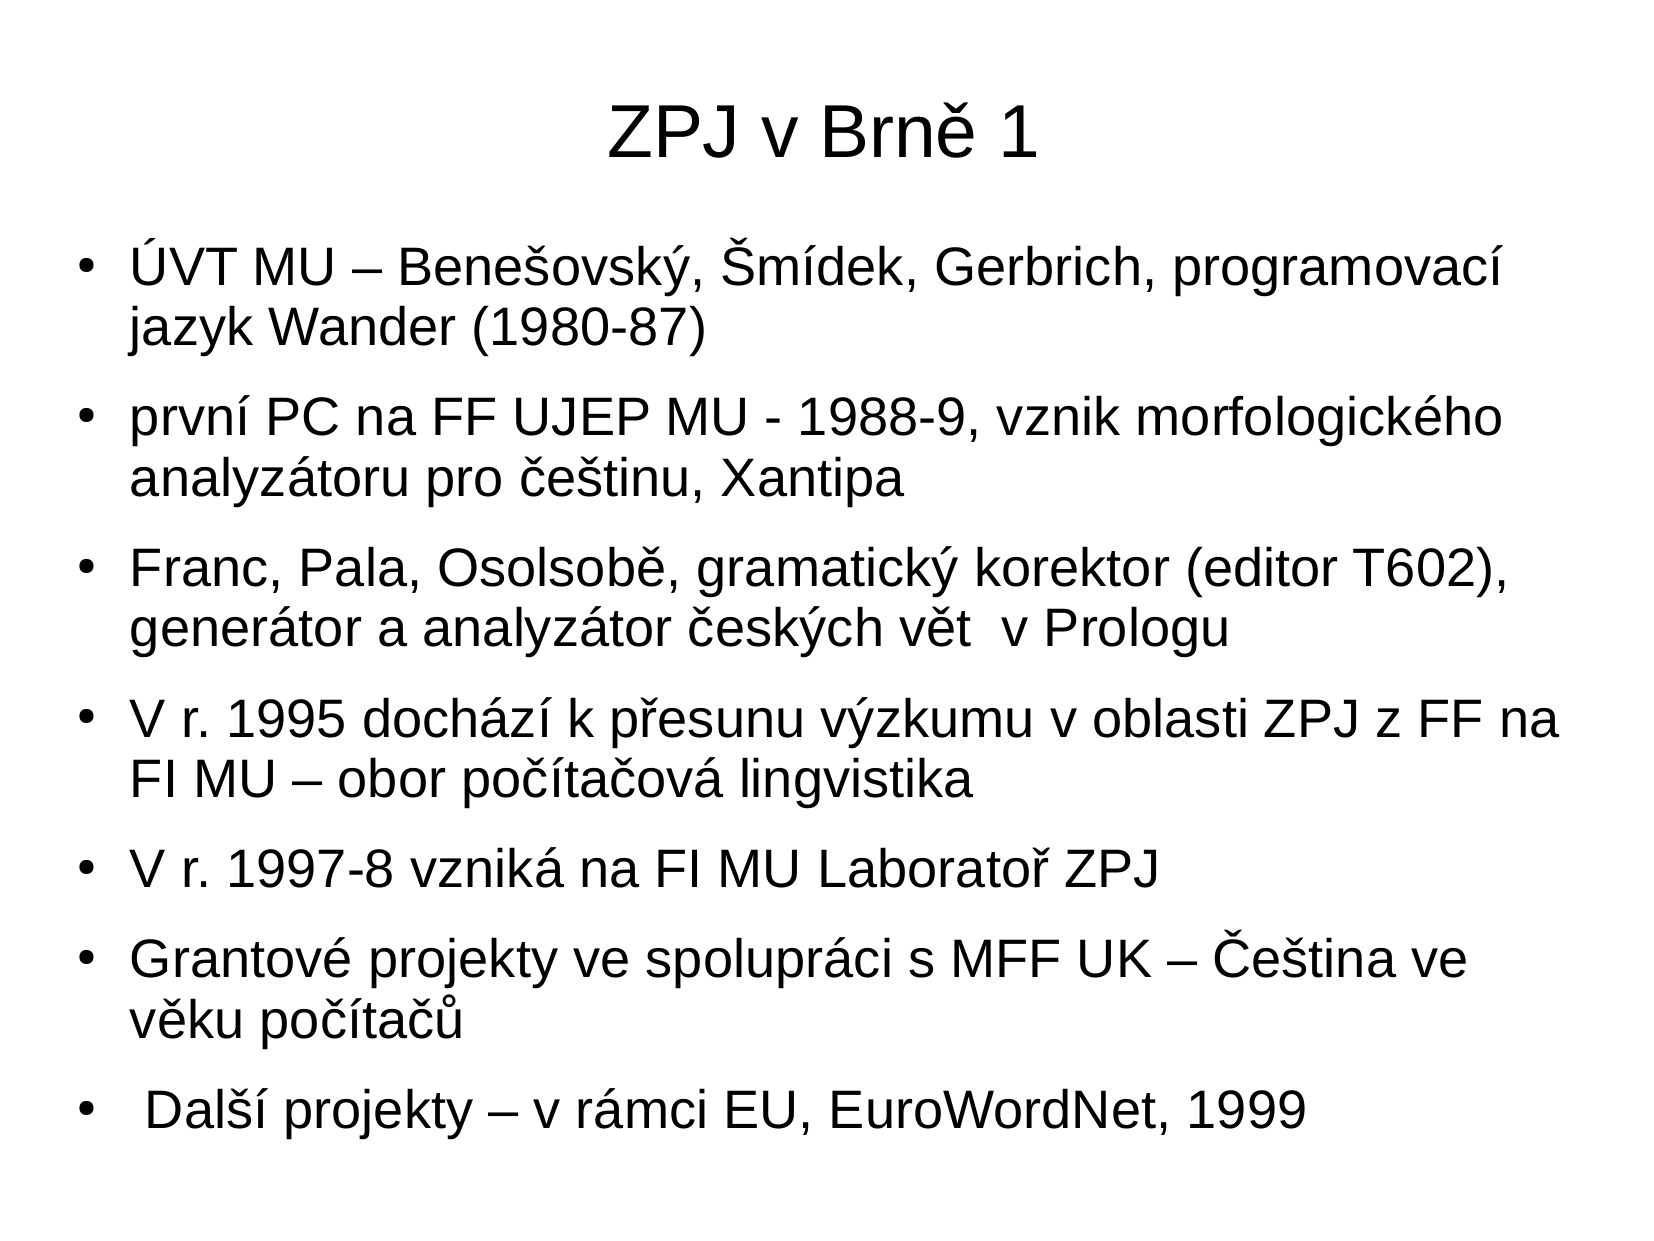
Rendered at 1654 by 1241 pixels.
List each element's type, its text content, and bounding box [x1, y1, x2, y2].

title ZPJ v Brně 1 [82, 56, 1565, 207]
list ÚVT MU – Benešovský, Šmídek, Gerbrich, programovací jazyk Wander (1980-87) první PC na FF UJEP MU - 1988-9, vznik morfologického analyzátoru pro češtinu, Xantipa Franc, Pala, Osolsobě, gramatický korektor (editor T602), generátor a analyzátor českých vět v Prologu V r. 1995 dochází k přesunu výzkumu v oblasti ZPJ z FF na FI MU – obor počítačová lingvistika V r. 1997-8 vzniká na FI MU Laboratoř ZPJ Grantové projekty ve spolupráci s MFF UK – Čeština ve věku počítačů Další projekty – v rámci EU, EuroWordNet, 1999 [59, 236, 1583, 1241]
